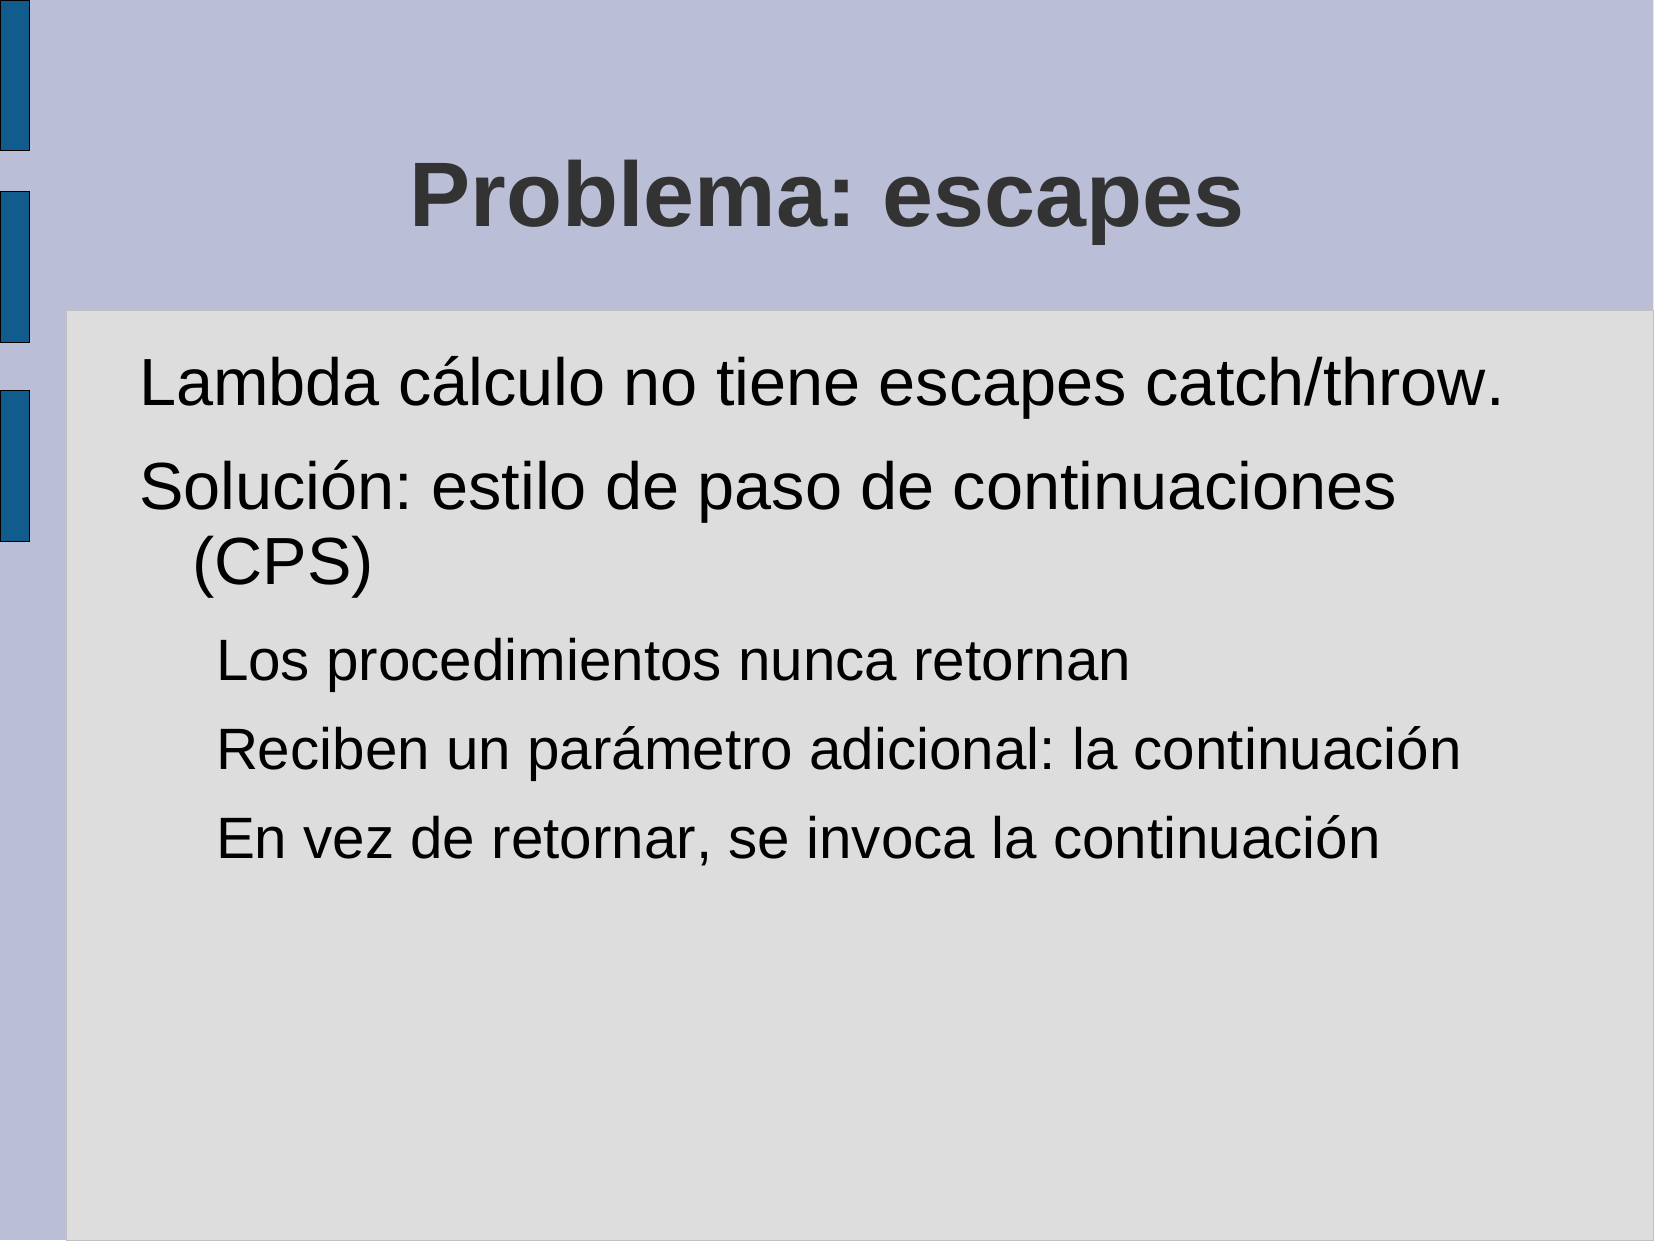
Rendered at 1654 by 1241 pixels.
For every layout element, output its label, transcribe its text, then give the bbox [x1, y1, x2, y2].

list Lambda cálculo no tiene escapes catch/throw. Solución: estilo de paso de continuaciones (CPS) Los procedimientos nunca retornan Reciben un parámetro adicional: la continuación En vez de retornar, se invoca la continuación [121, 344, 1534, 1112]
title Problema: escapes [121, 98, 1534, 291]
